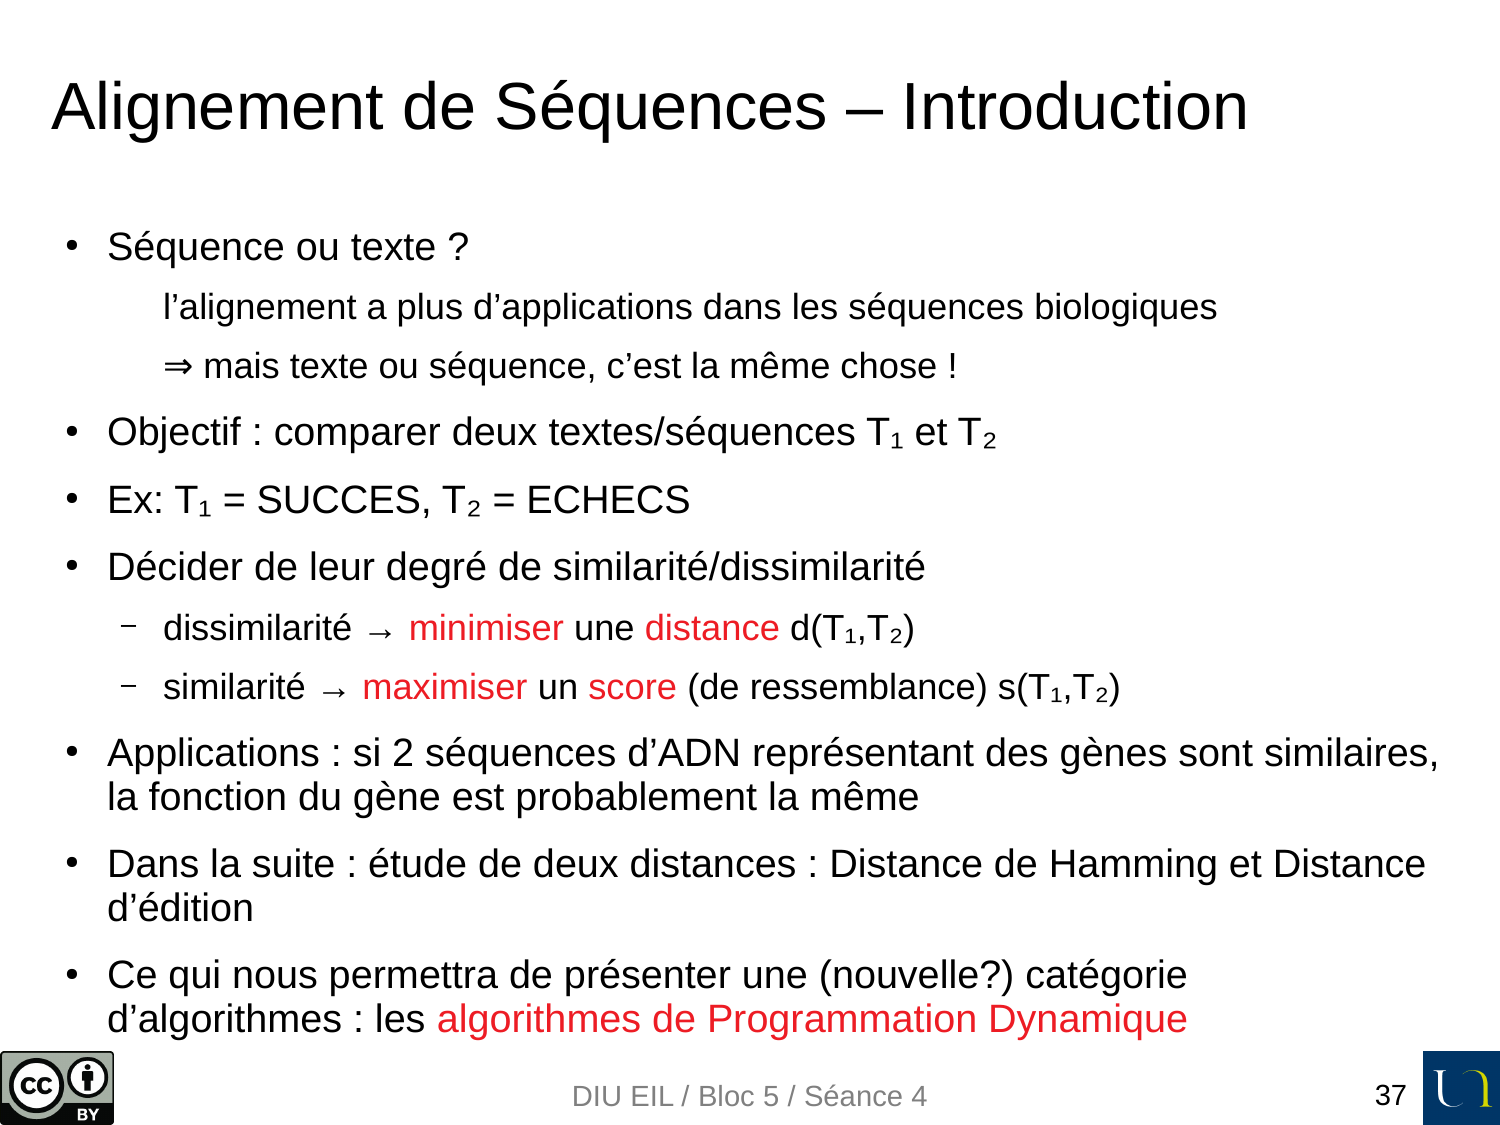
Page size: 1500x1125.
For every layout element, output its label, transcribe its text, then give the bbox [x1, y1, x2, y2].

picture [1417, 1051, 1500, 1125]
title Alignement de Séquences – Introduction [51, 44, 1449, 170]
list Séquence ou texte ? l’alignement a plus d’applications dans les séquences biologiques ⇒ mais texte ou séquence, c’est la même chose ! Objectif : comparer deux textes/séquences T₁ et T₂ Ex: T₁ = SUCCES, T₂ = ECHECS Décider de leur degré de similarité/dissimilarité dissimilarité → minimiser une distance d(T₁,T₂) similarité → maximiser un score (de ressemblance) s(T₁,T₂) Applications : si 2 séquences d’ADN représentant des gènes sont similaires, la fonction du gène est probablement la même Dans la suite : étude de deux distances : Distance de Hamming et Distance d’édition Ce qui nous permettra de présenter une (nouvelle?) catégorie d’algorithmes : les algorithmes de Programmation Dynamique [51, 224, 1449, 1052]
picture [0, 1051, 114, 1125]
